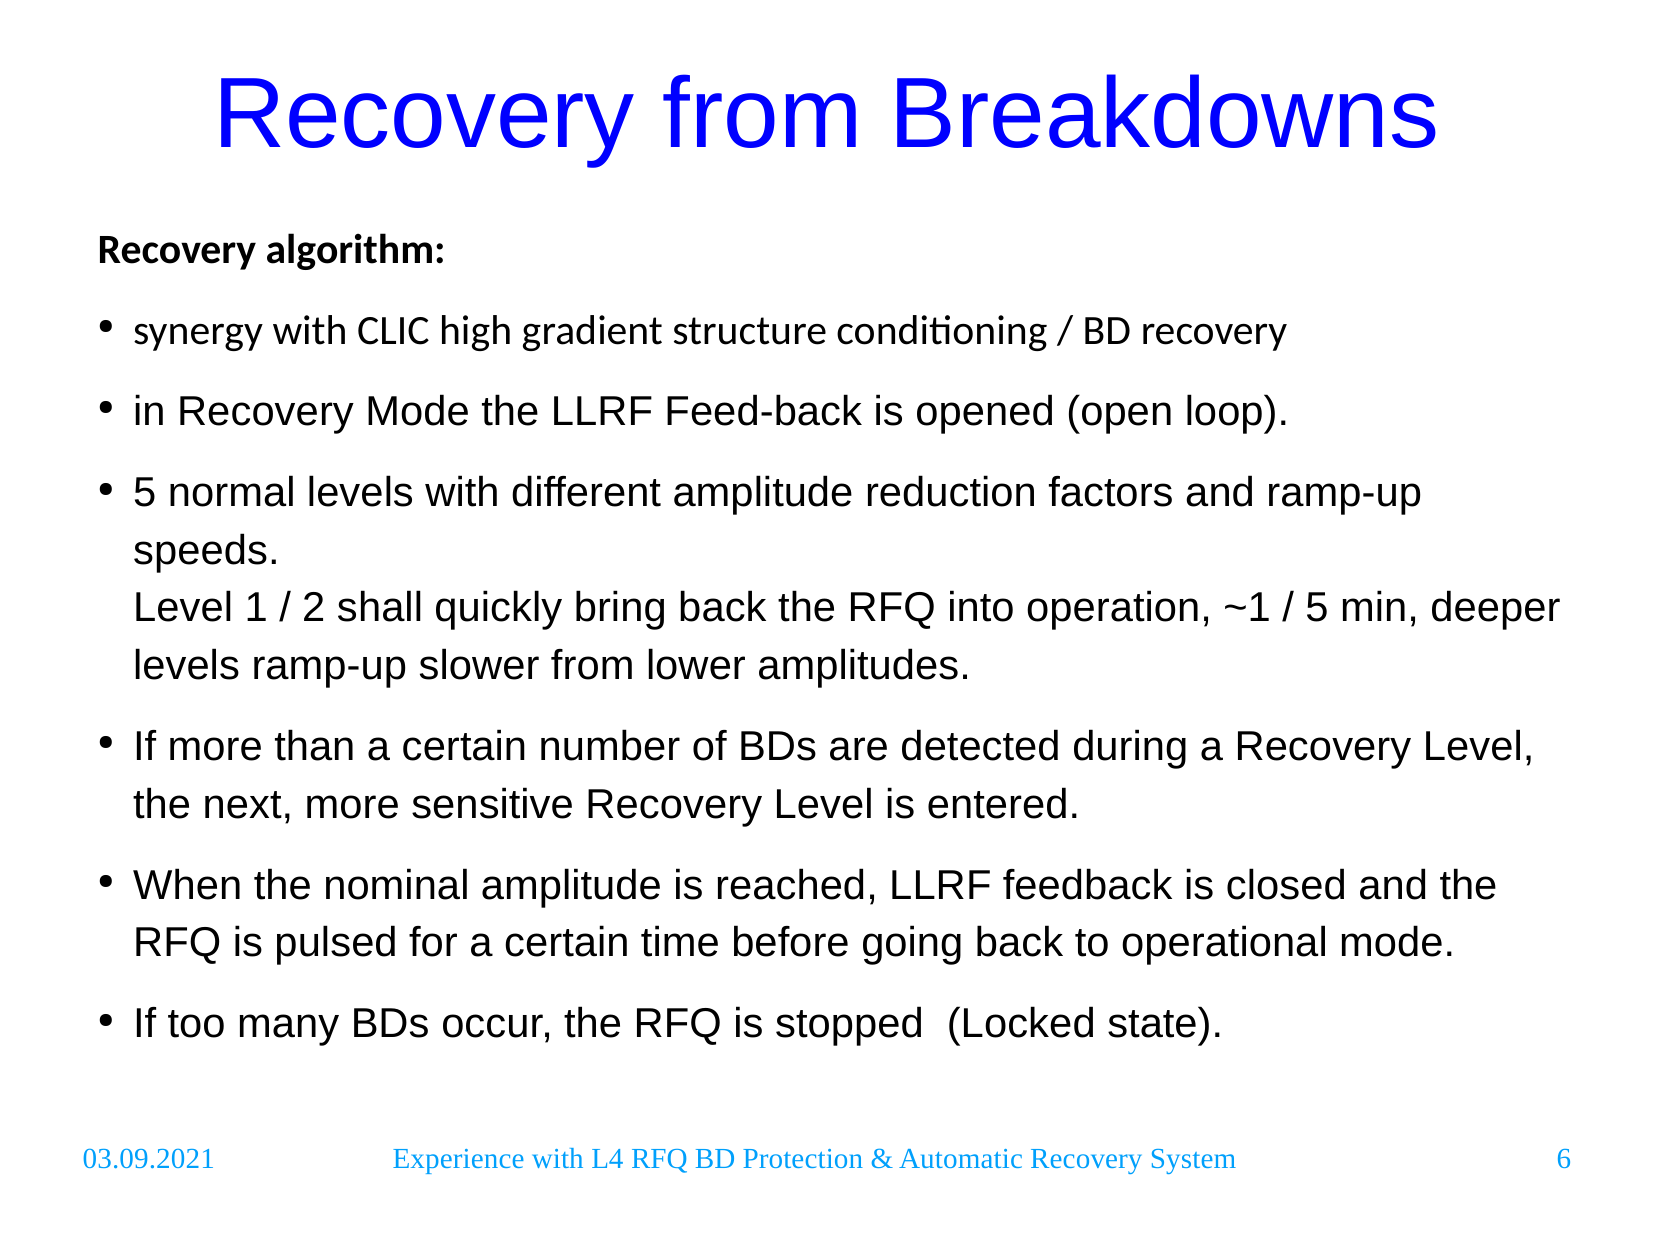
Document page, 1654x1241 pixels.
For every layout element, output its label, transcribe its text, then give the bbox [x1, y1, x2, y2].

text_box Recovery algorithm: synergy with CLIC high gradient structure conditioning / BD recovery in Recovery Mode the LLRF Feed-back is opened (open loop). 5 normal levels with different amplitude reduction factors and ramp-up speeds. Level 1 / 2 shall quickly bring back the RFQ into operation, ~1 / 5 min, deeper levels ramp-up slower from lower amplitudes. If more than a certain number of BDs are detected during a Recovery Level, the next, more sensitive Recovery Level is entered. When the nominal amplitude is reached, LLRF feedback is closed and the RFQ is pulsed for a certain time before going back to operational mode. If too many BDs occur, the RFQ is stopped (Locked state). [82, 206, 1595, 1093]
title Recovery from Breakdowns [82, 49, 1571, 178]
